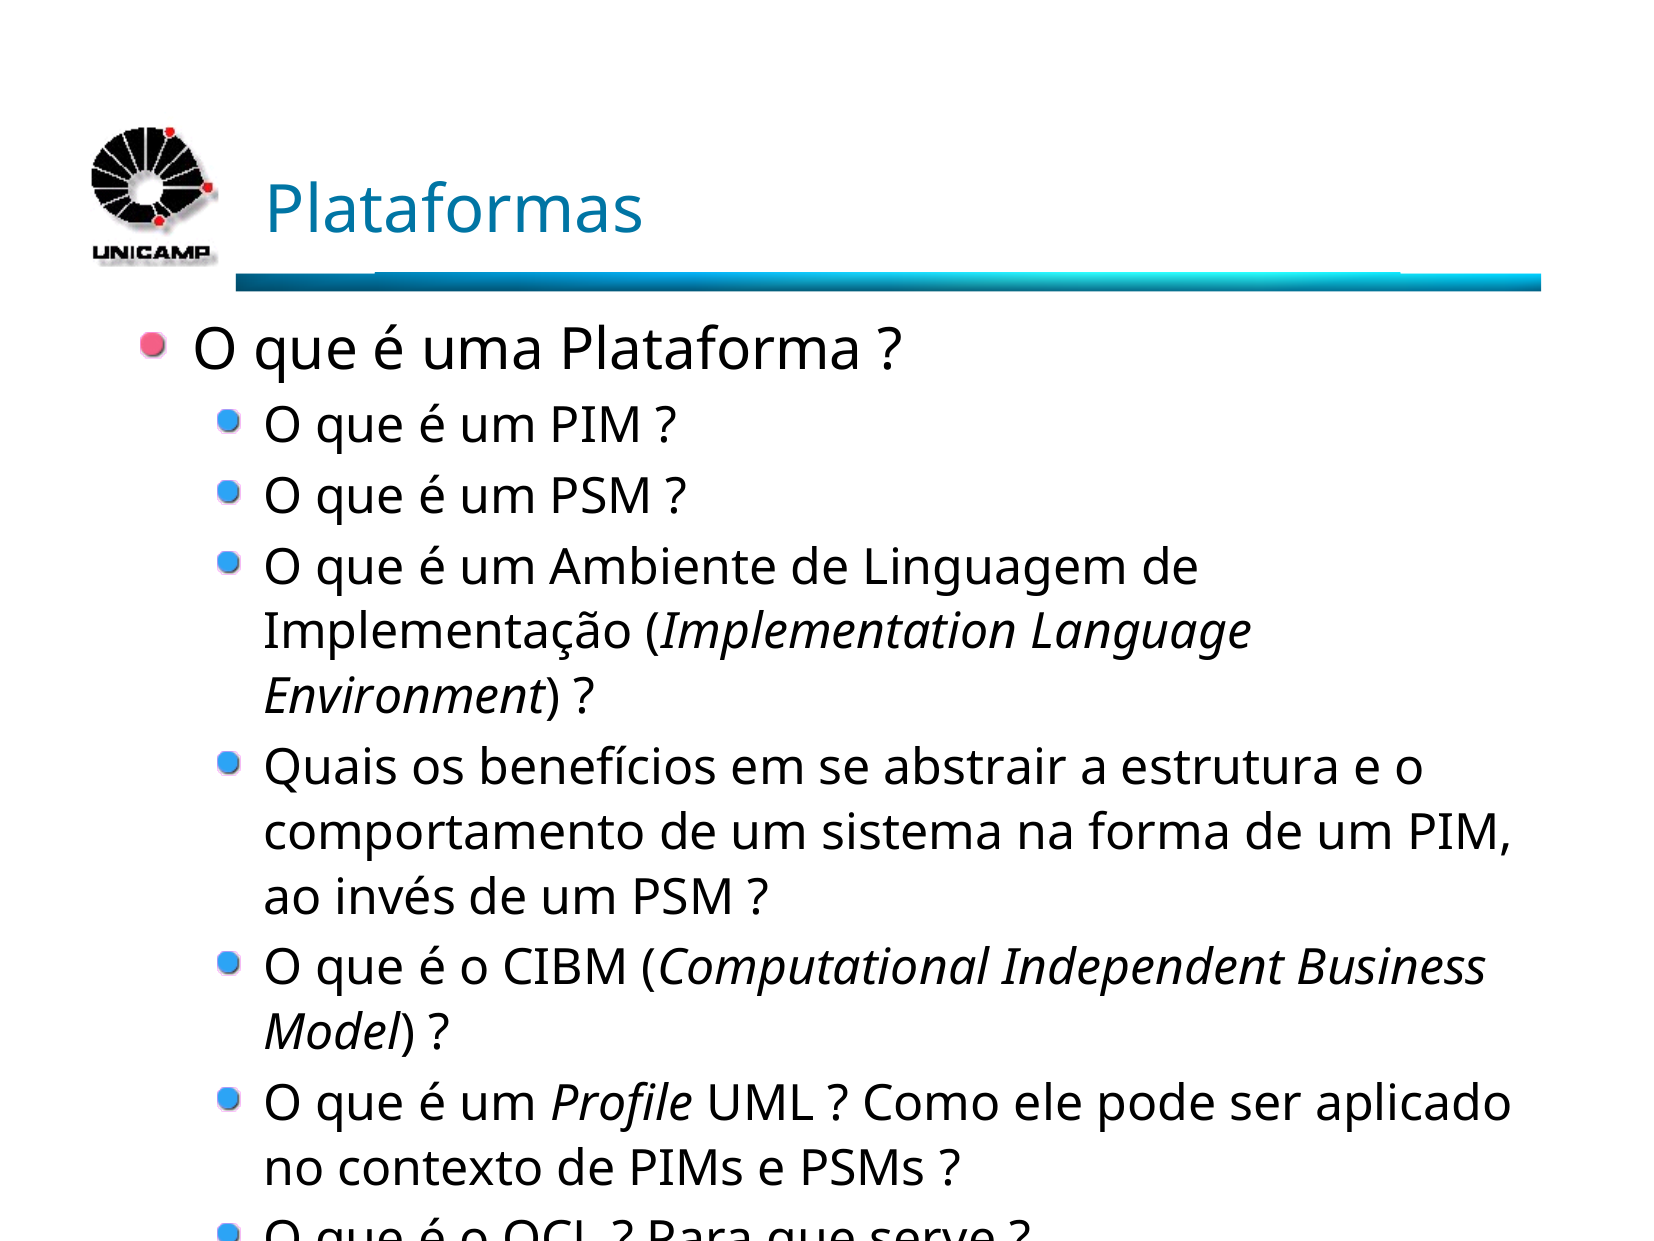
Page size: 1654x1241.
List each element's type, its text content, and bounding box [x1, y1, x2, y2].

list O que é uma Plataforma ? O que é um PIM ? O que é um PSM ? O que é um Ambiente de Linguagem de Implementação (Implementation Language Environment) ? Quais os benefícios em se abstrair a estrutura e o comportamento de um sistema na forma de um PIM, ao invés de um PSM ? O que é o CIBM (Computational Independent Business Model) ? O que é um Profile UML ? Como ele pode ser aplicado no contexto de PIMs e PSMs ? O que é o OCL ? Para que serve ? [121, 309, 1534, 1167]
picture [216, 1222, 242, 1241]
picture [125, 272, 1654, 295]
title Plataformas [264, 57, 1534, 250]
